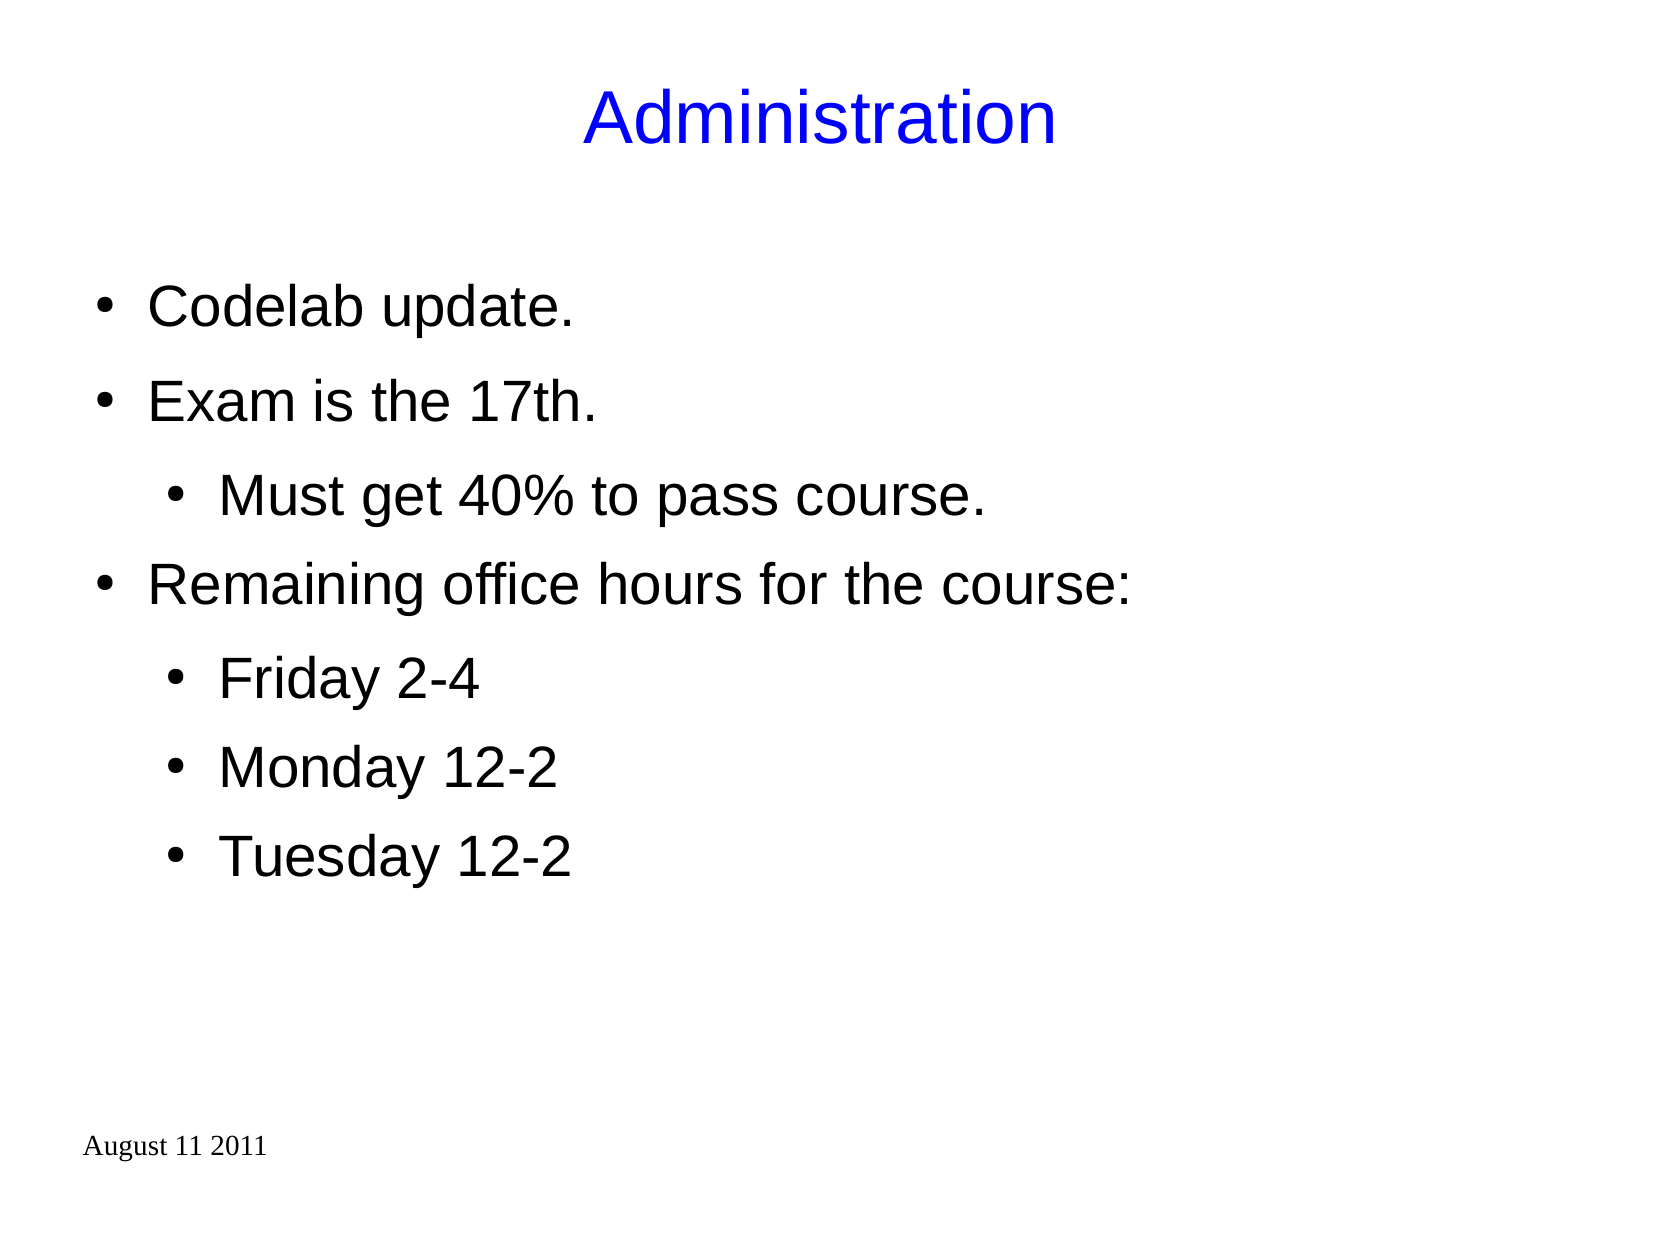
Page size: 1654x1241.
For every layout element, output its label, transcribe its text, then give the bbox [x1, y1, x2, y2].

list Codelab update. Exam is the 17th. Must get 40% to pass course. Remaining office hours for the course: Friday 2-4 Monday 12-2 Tuesday 12-2 [76, 274, 1565, 1093]
title Administration [76, 58, 1565, 178]
